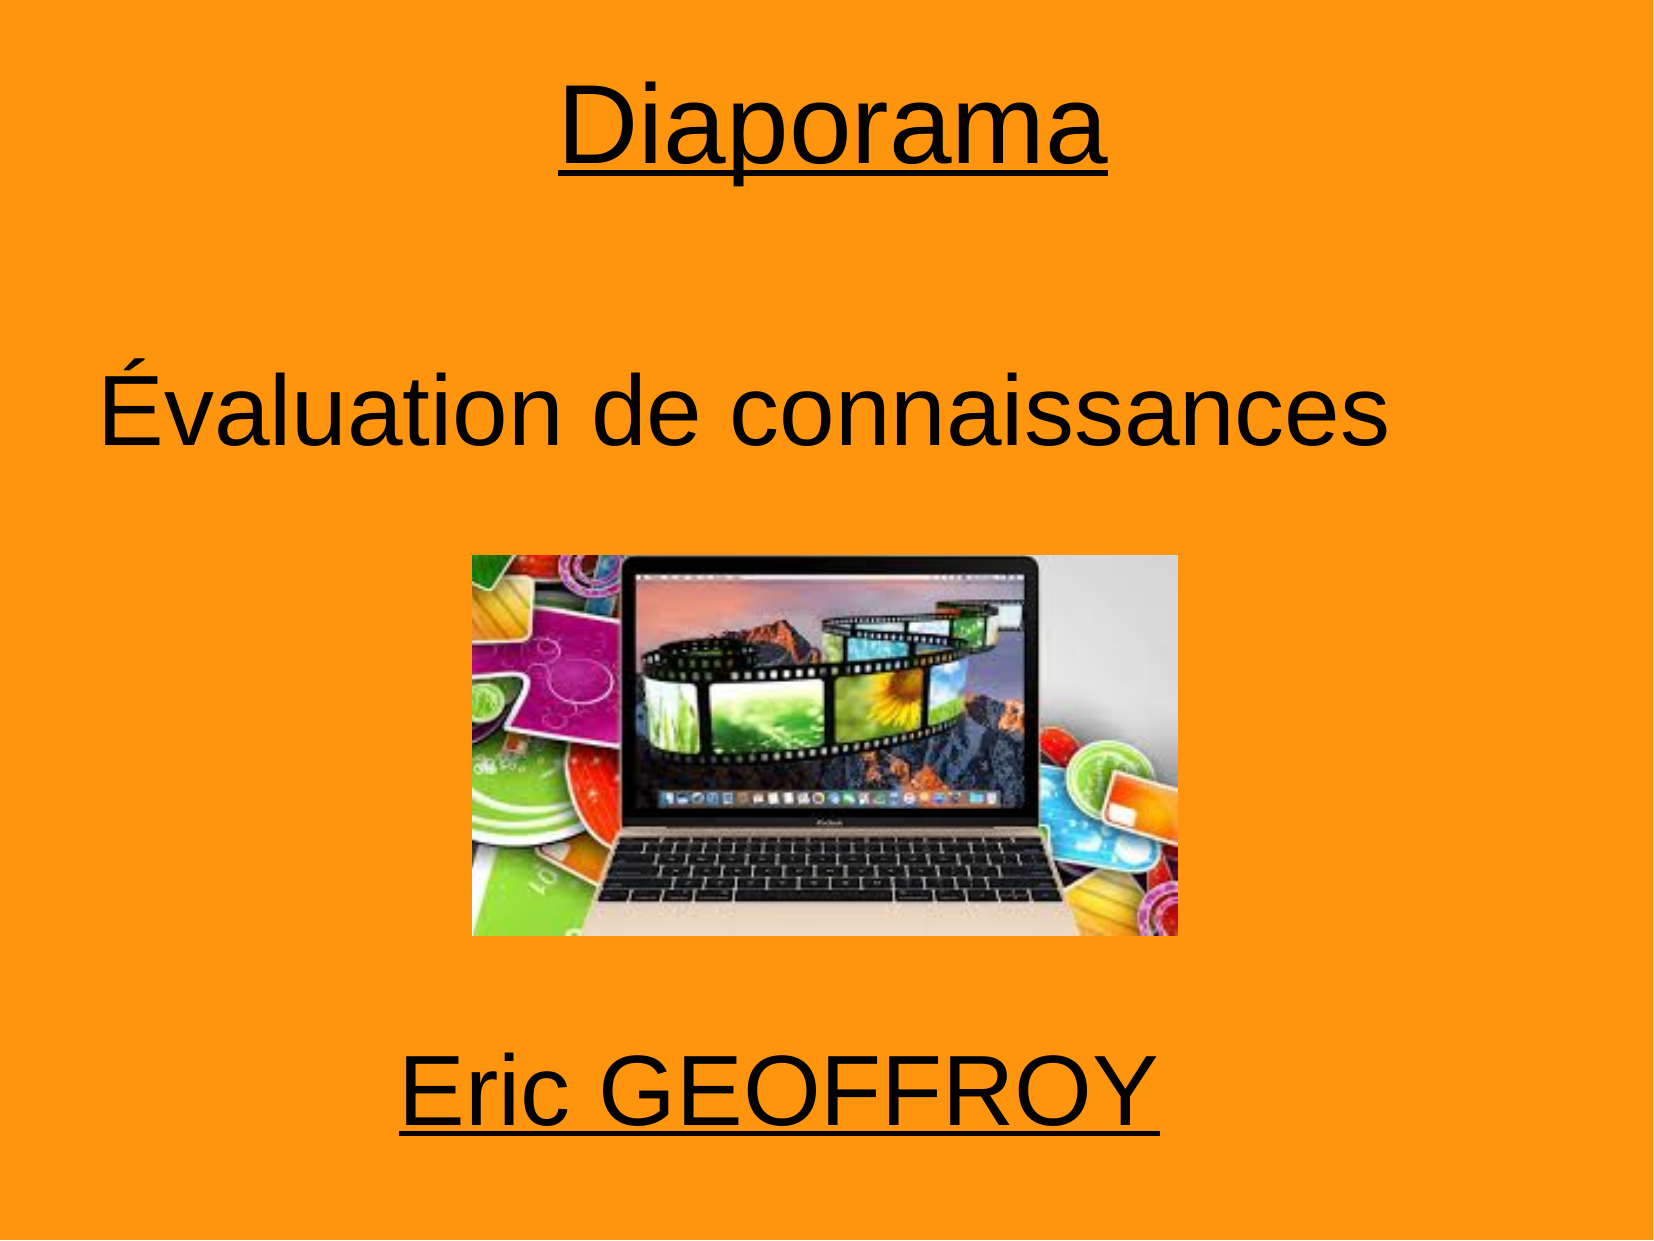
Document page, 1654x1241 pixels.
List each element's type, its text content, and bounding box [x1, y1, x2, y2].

text_box Diaporama Évaluation de connaissances [82, 54, 1583, 603]
picture [472, 555, 1178, 936]
text_box Eric GEOFFROY [141, 1027, 1418, 1170]
